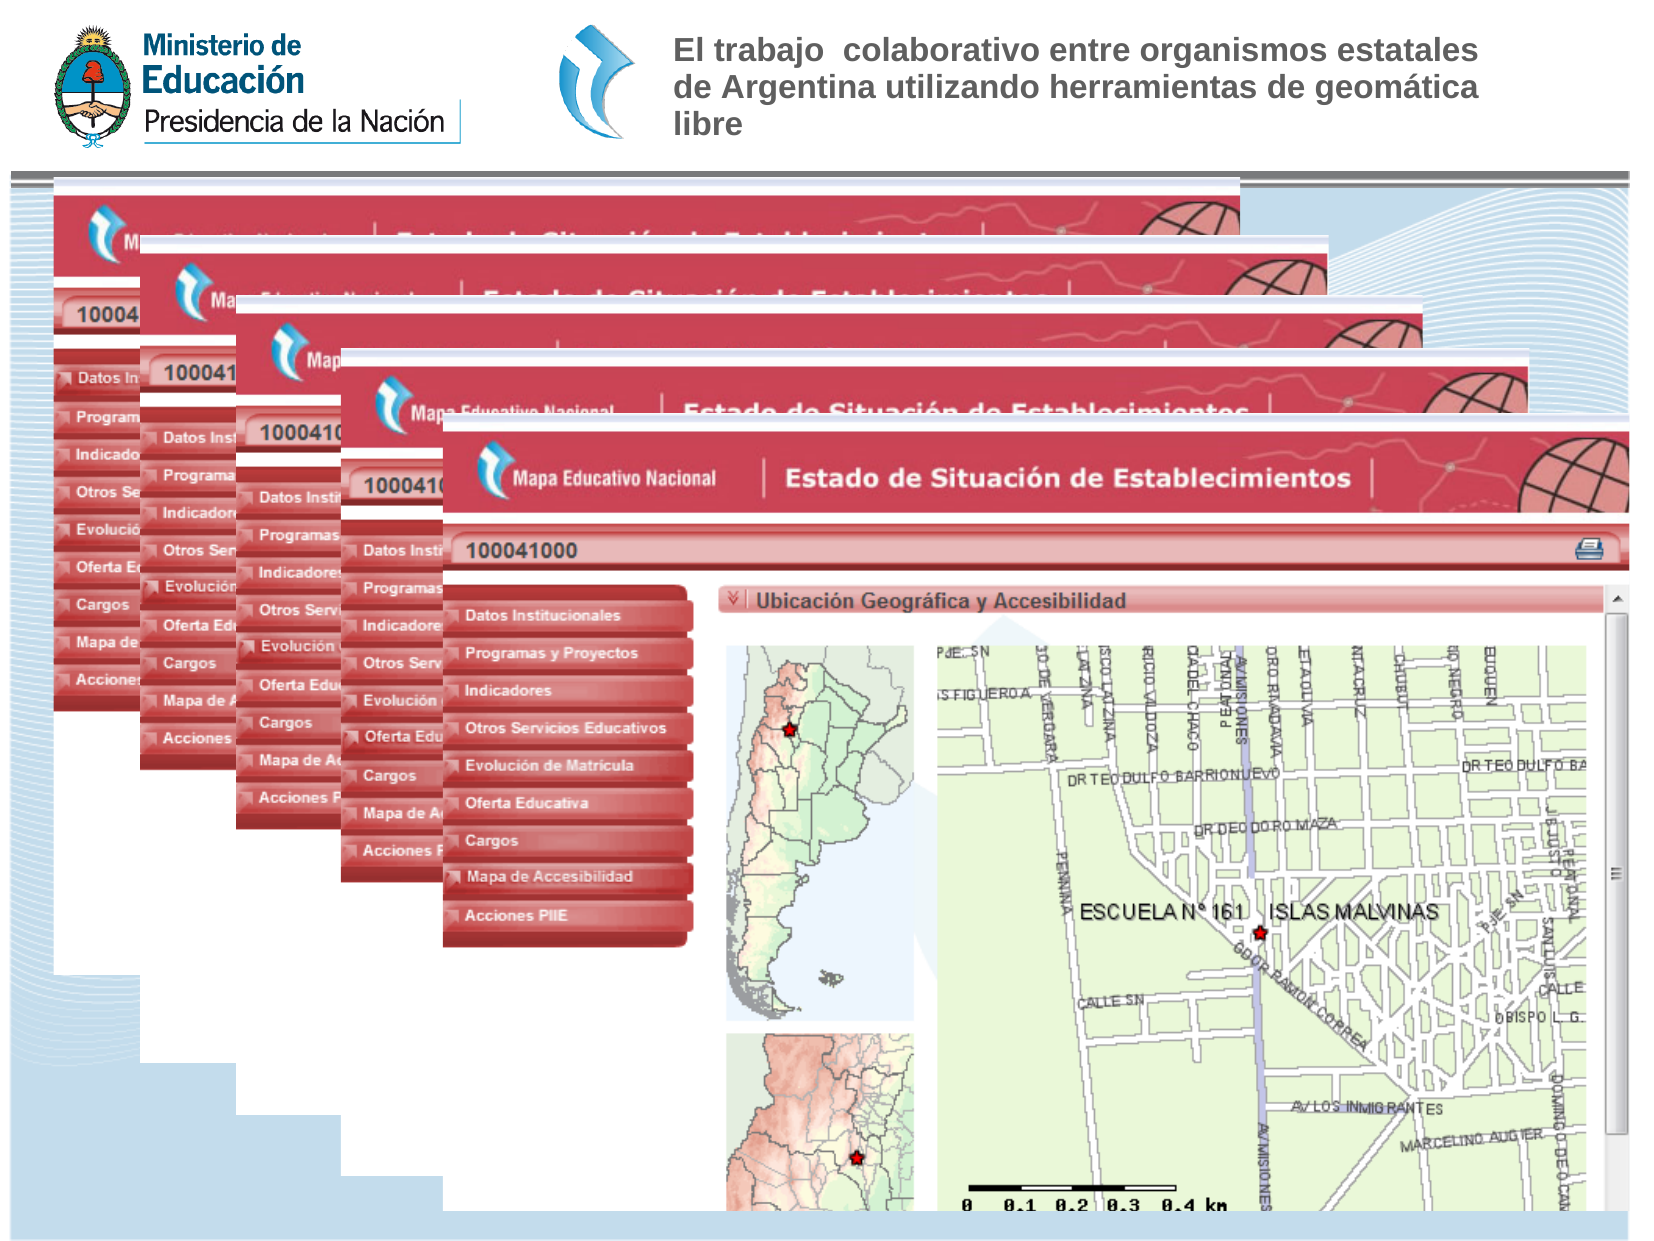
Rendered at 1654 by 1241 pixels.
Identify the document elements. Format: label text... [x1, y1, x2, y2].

picture [0, 17, 1642, 1241]
text_box El trabajo colaborativo entre organismos estatales de Argentina utilizando herramientas de geomática libre [673, 0, 1512, 172]
